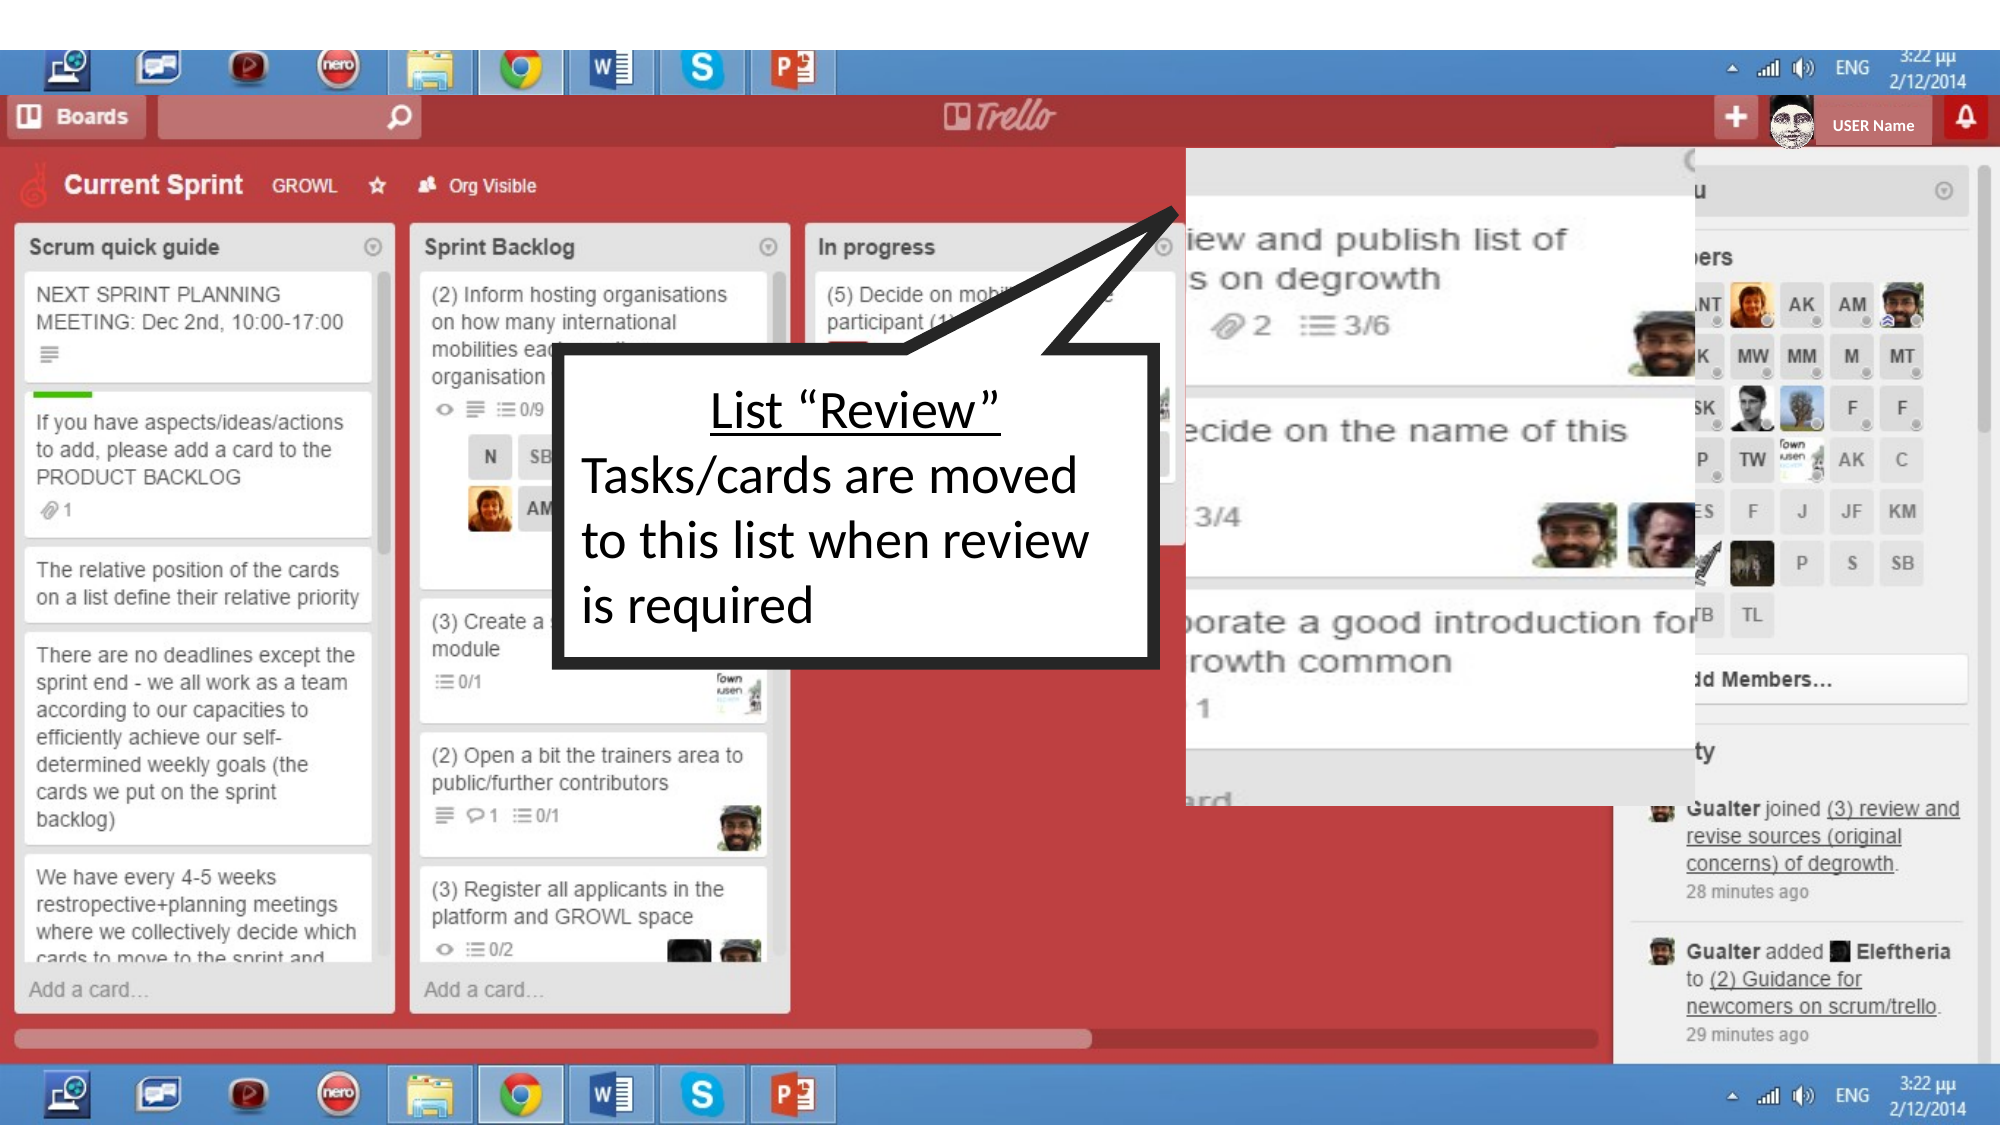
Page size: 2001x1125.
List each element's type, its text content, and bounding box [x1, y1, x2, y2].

text_box USER Name [1816, 107, 1932, 145]
picture [0, 50, 2000, 1125]
picture [692, 50, 714, 82]
text_box [558, 211, 1175, 664]
text_box List “Review” Tasks/cards are moved to this list when review is required [566, 367, 1146, 643]
